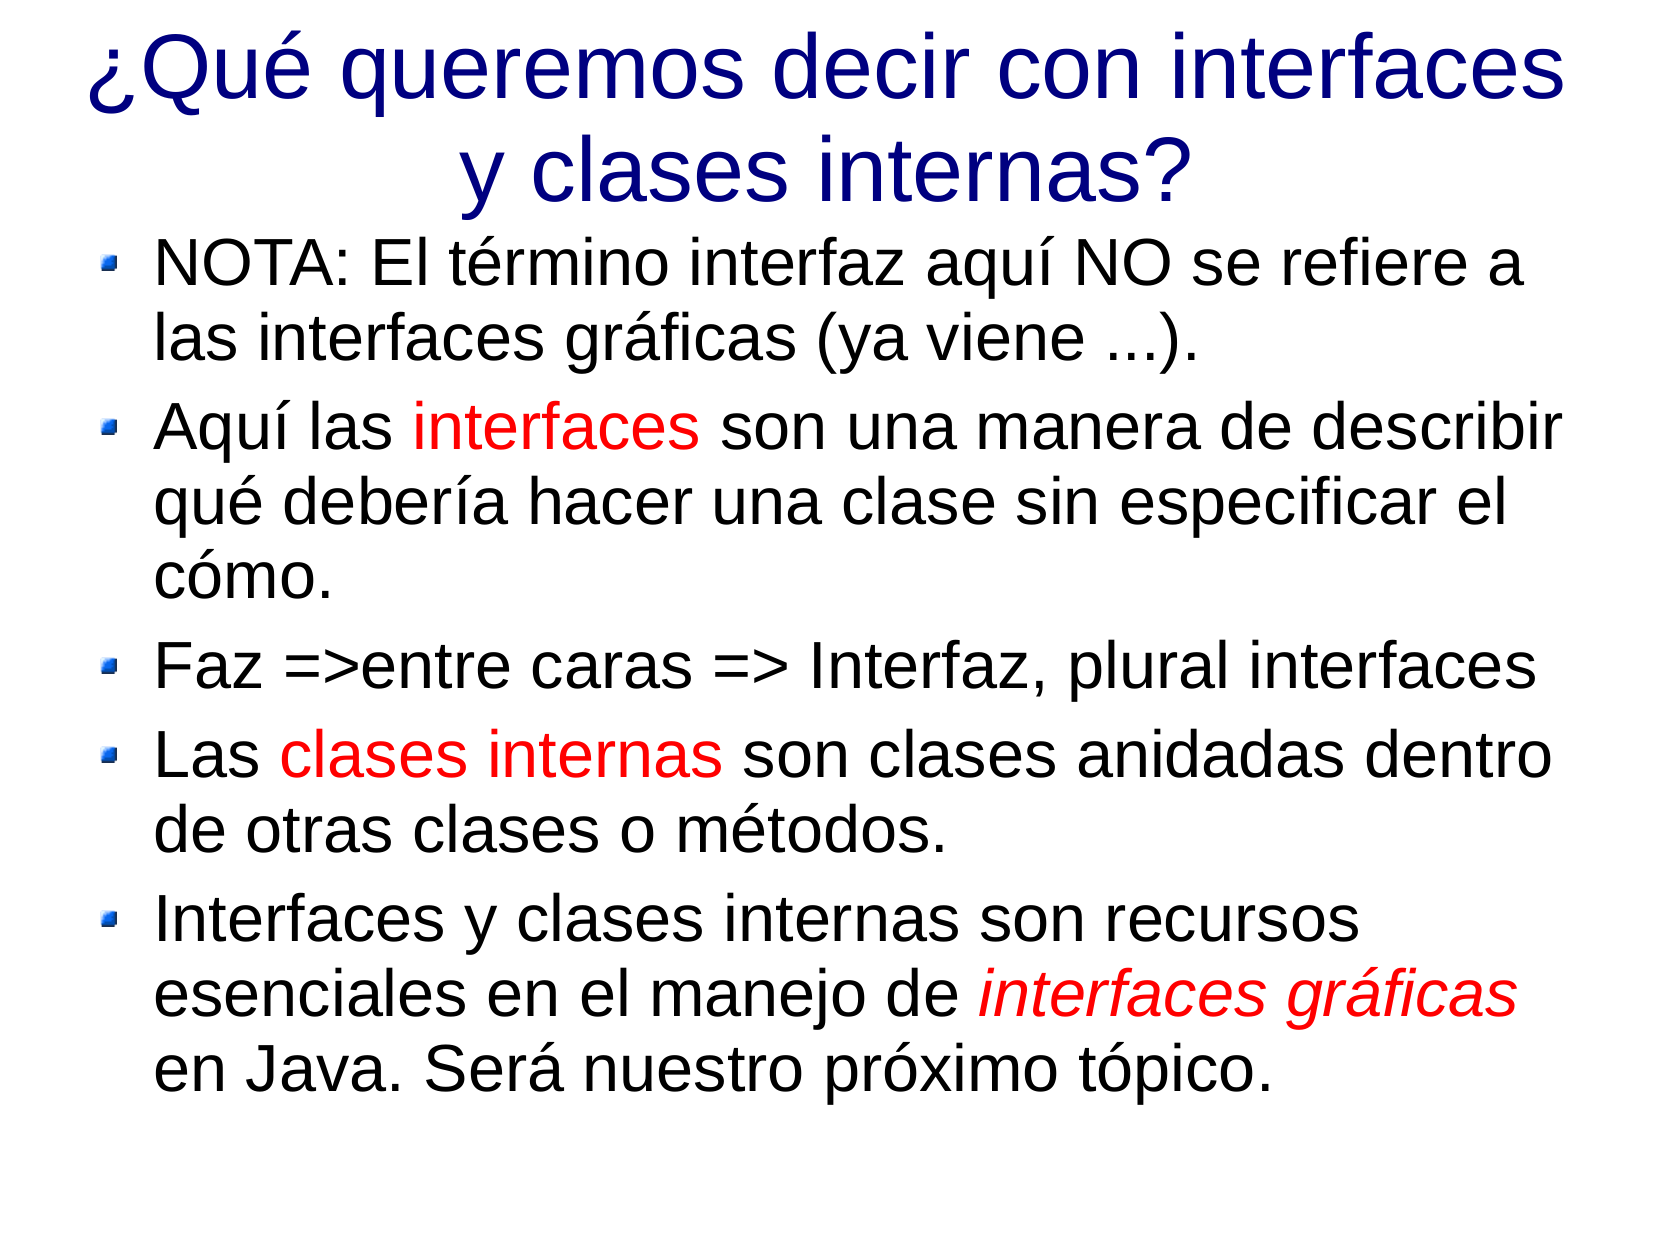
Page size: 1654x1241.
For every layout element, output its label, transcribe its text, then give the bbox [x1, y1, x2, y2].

title ¿Qué queremos decir con interfaces y clases internas? [82, 4, 1571, 225]
list NOTA: El término interfaz aquí NO se refiere a las interfaces gráficas (ya viene ...). Aquí las interfaces son una manera de describir qué debería hacer una clase sin especificar el cómo. Faz =>entre caras => Interfaz, plural interfaces Las clases internas son clases anidadas dentro de otras clases o métodos. Interfaces y clases internas son recursos esenciales en el manejo de interfaces gráficas en Java. Será nuestro próximo tópico. [82, 225, 1571, 1126]
